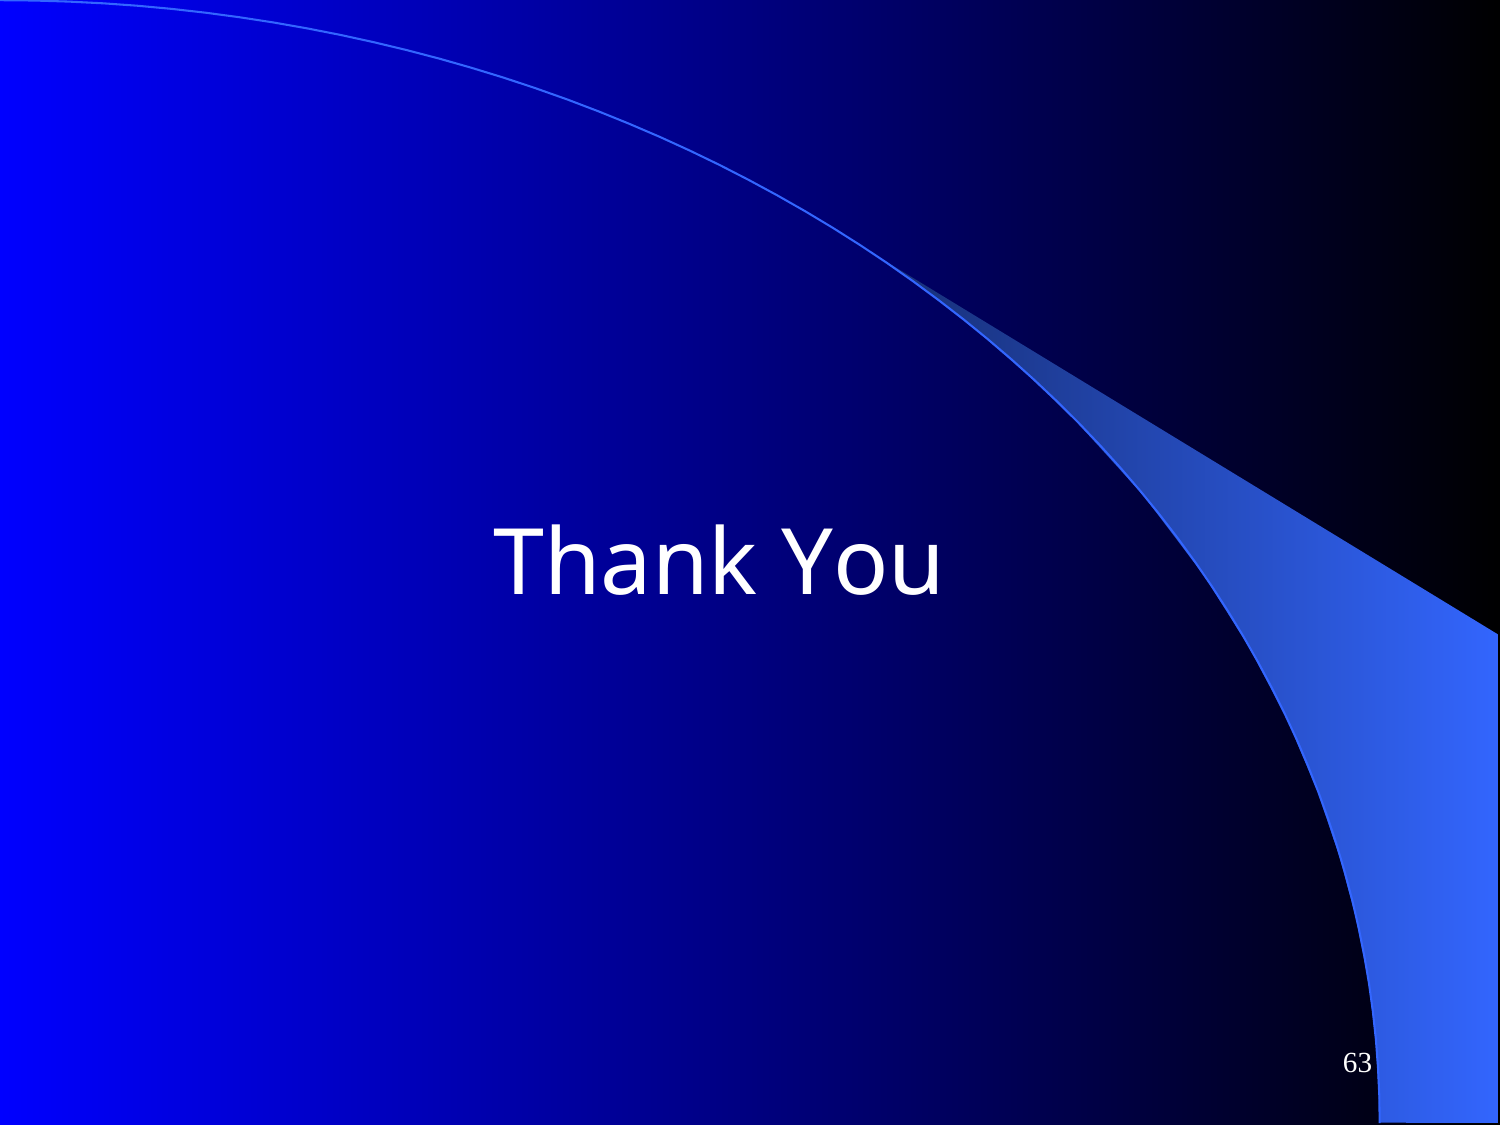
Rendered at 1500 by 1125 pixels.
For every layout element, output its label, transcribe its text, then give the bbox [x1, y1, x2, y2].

text_box Thank You [478, 489, 993, 616]
